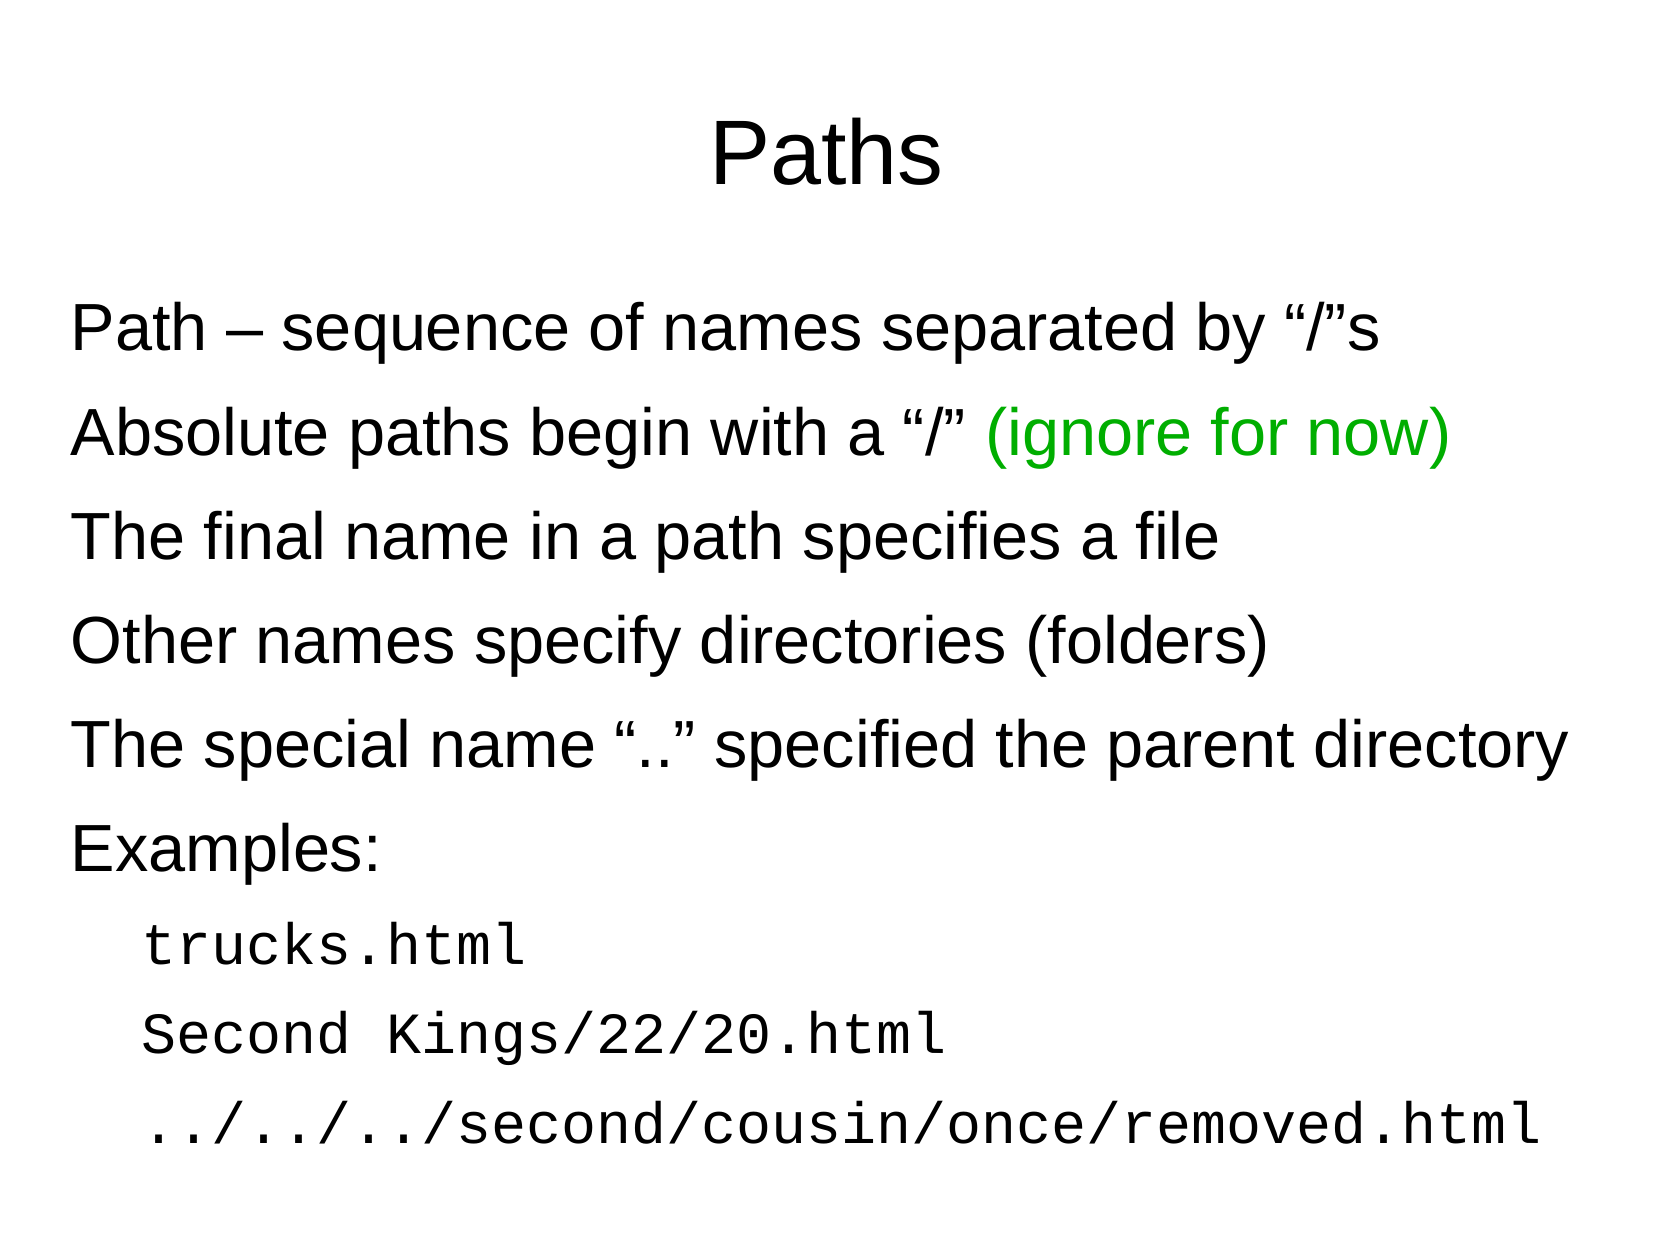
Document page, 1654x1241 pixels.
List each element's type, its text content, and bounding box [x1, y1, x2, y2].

title Paths [82, 49, 1571, 257]
list Path – sequence of names separated by “/”s Absolute paths begin with a “/” (ignore for now) The final name in a path specifies a file Other names specify directories (folders) The special name “..” specified the parent directory Examples: trucks.html Second Kings/22/20.html ../../../second/cousin/once/removed.html [0, 290, 1613, 1241]
